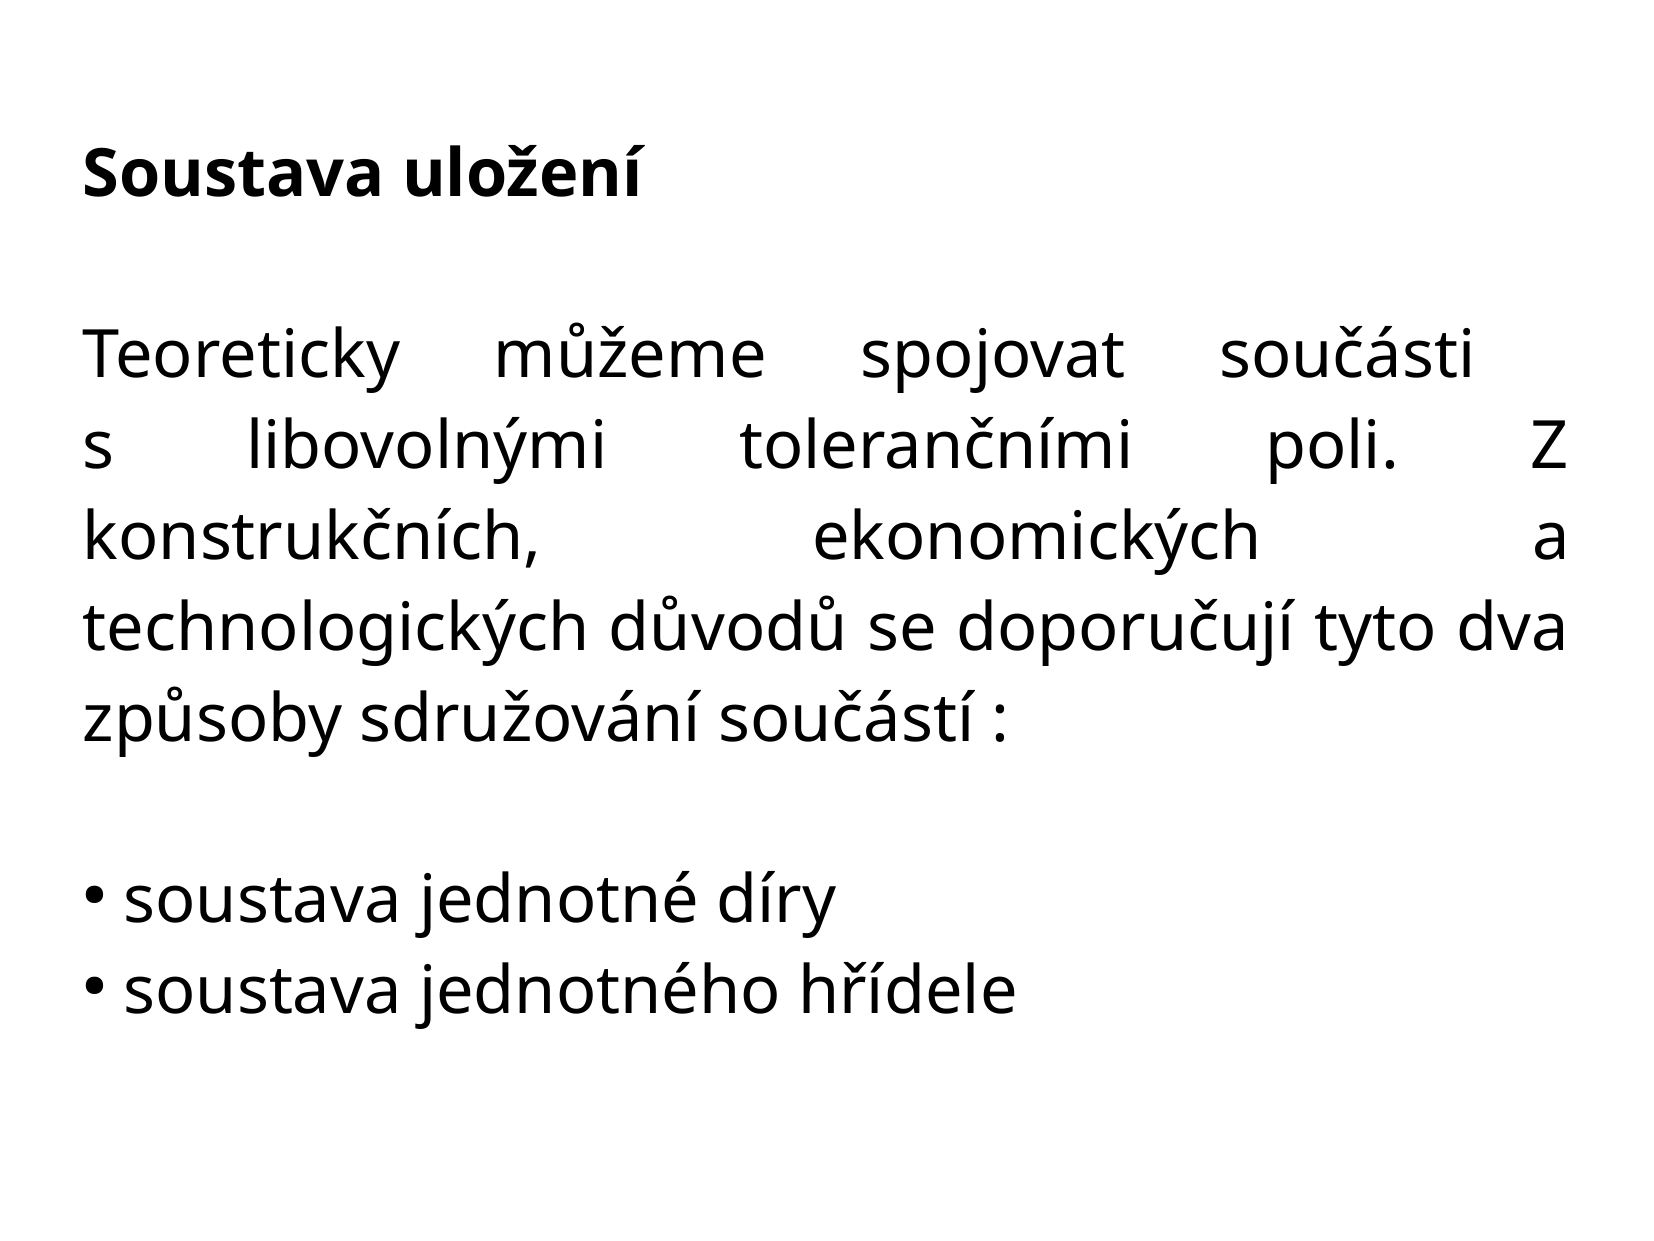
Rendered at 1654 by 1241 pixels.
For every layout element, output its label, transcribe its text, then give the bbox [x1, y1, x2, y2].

subtitle Soustava uložení Teoreticky můžeme spojovat součásti s libovolnými tolerančními poli. Z konstrukčních, ekonomických a technologických důvodů se doporučují tyto dva způsoby sdružování součástí : soustava jednotné díry soustava jednotného hřídele [82, 56, 1571, 1102]
